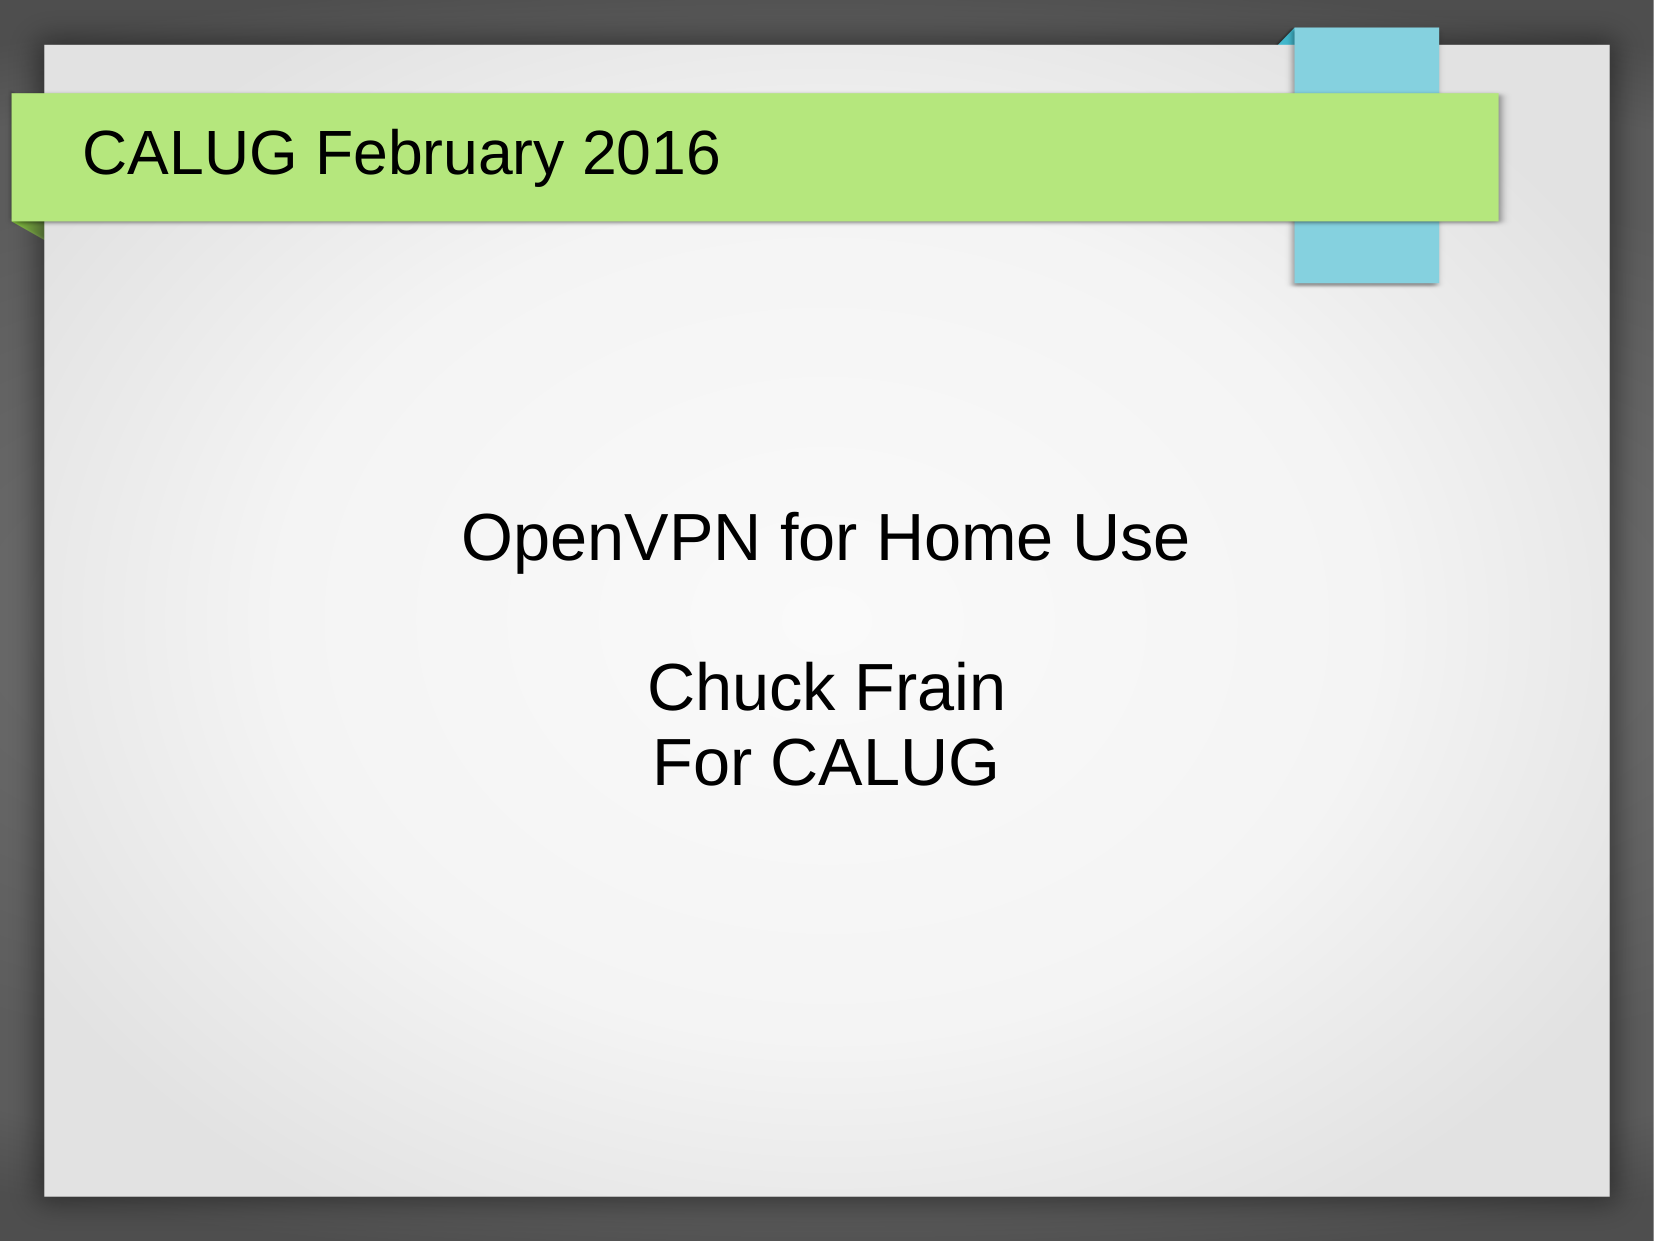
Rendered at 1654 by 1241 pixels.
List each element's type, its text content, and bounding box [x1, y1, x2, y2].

subtitle OpenVPN for Home Use Chuck Frain For CALUG [82, 290, 1571, 1010]
picture [0, 0, 1654, 1241]
title CALUG February 2016 [82, 49, 1571, 257]
